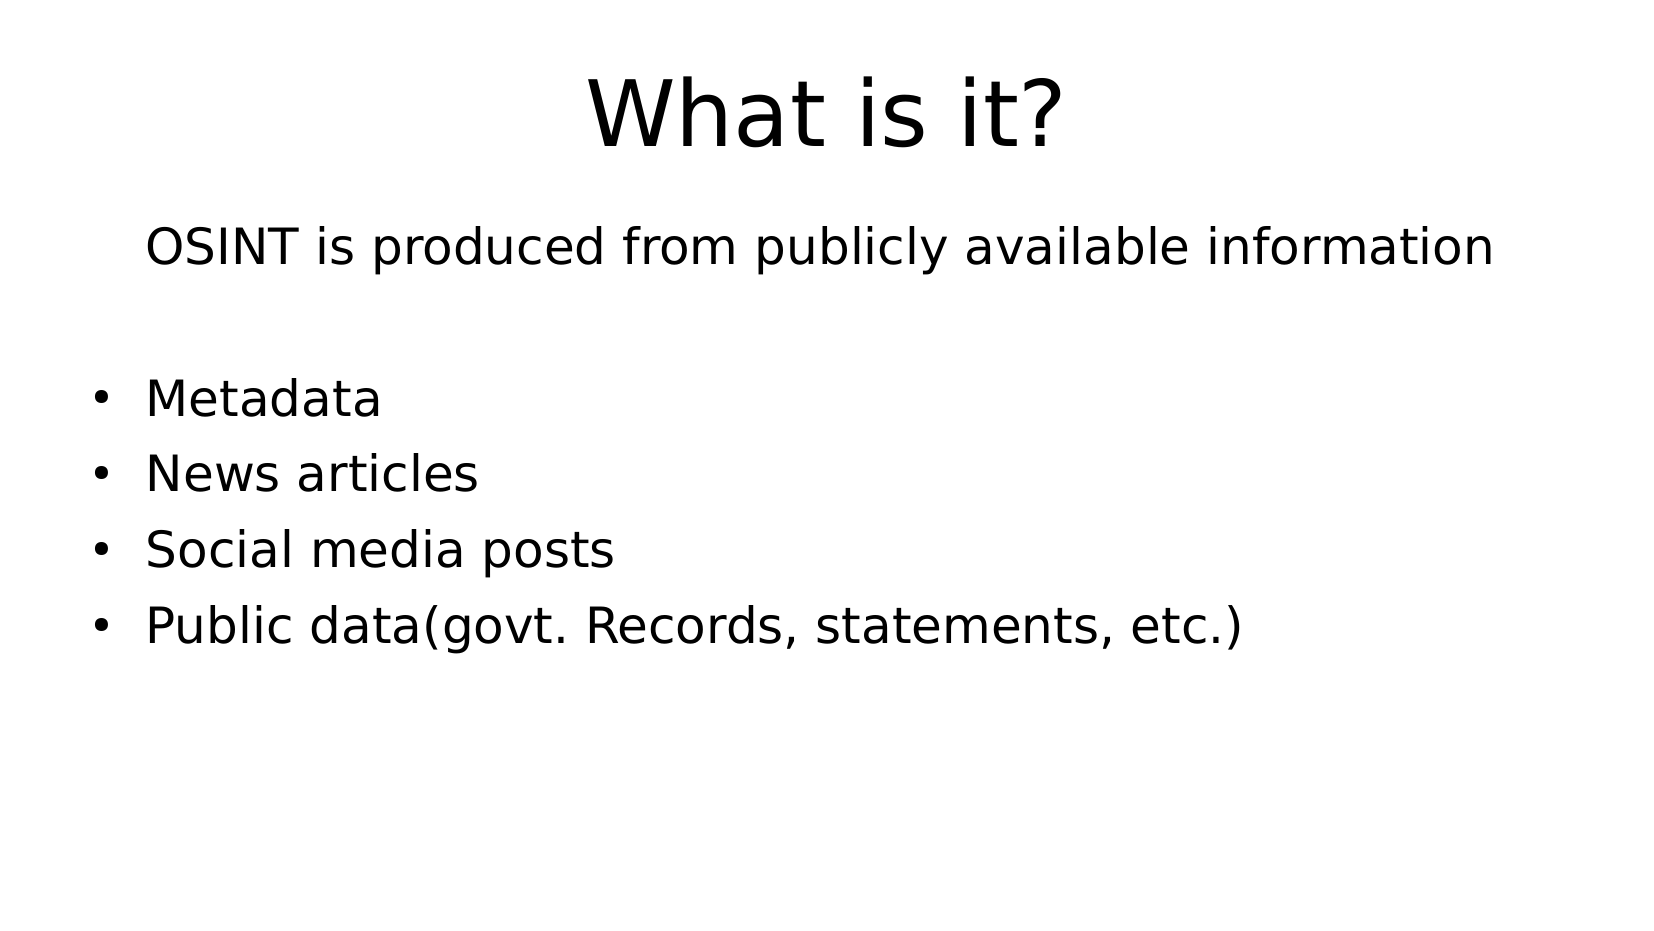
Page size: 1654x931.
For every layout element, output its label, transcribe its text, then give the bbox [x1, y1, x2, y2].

title What is it? [82, 37, 1571, 193]
list OSINT is produced from publicly available information Metadata News articles Social media posts Public data(govt. Records, statements, etc.) [75, 217, 1564, 758]
